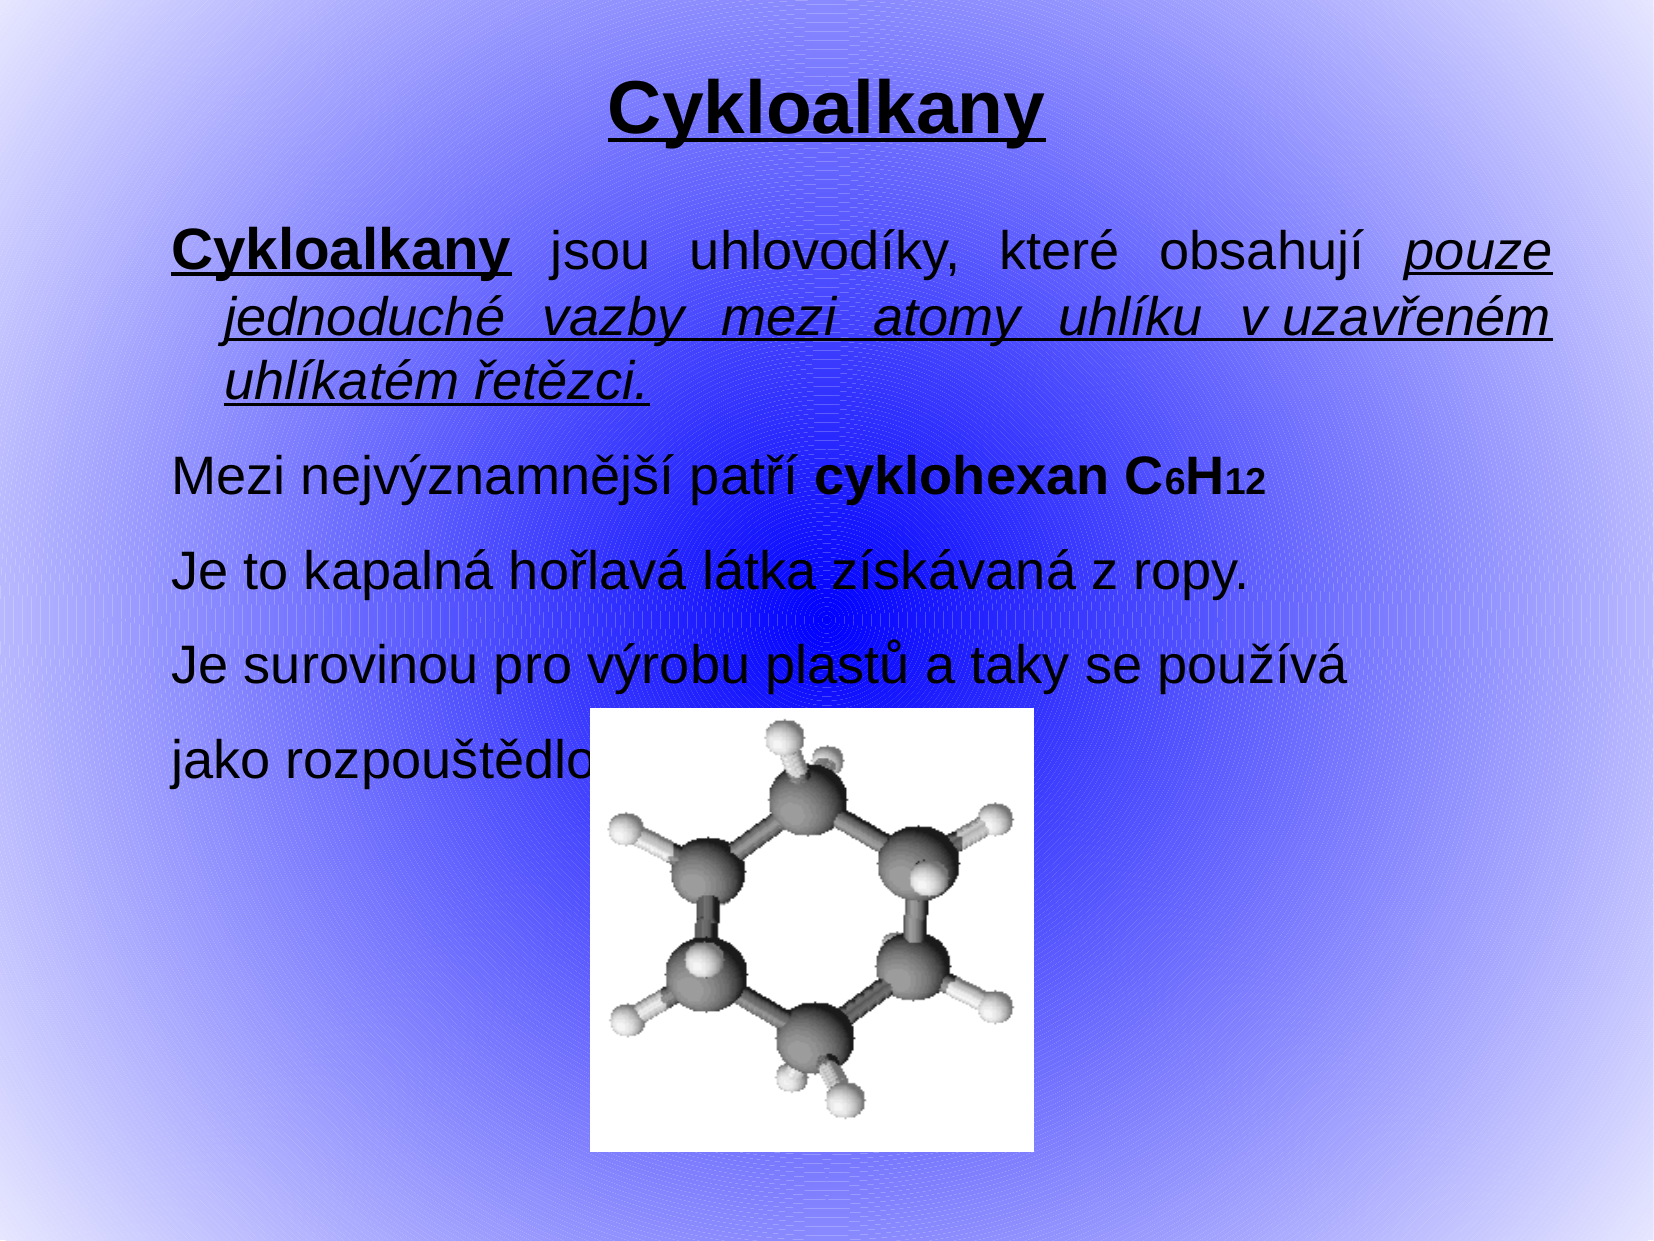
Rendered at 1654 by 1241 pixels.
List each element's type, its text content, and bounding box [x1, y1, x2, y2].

title Cykloalkany [82, 0, 1571, 208]
picture [590, 708, 1034, 1152]
list Cykloalkany jsou uhlovodíky, které obsahují pouze jednoduché vazby mezi atomy uhlíku v uzavřeném uhlíkatém řetězci. Mezi nejvýznamnější patří cyklohexan C6H12 Je to kapalná hořlavá látka získávaná z ropy. Je surovinou pro výrobu plastů a taky se používá jako rozpouštědlo. [82, 210, 1571, 1030]
